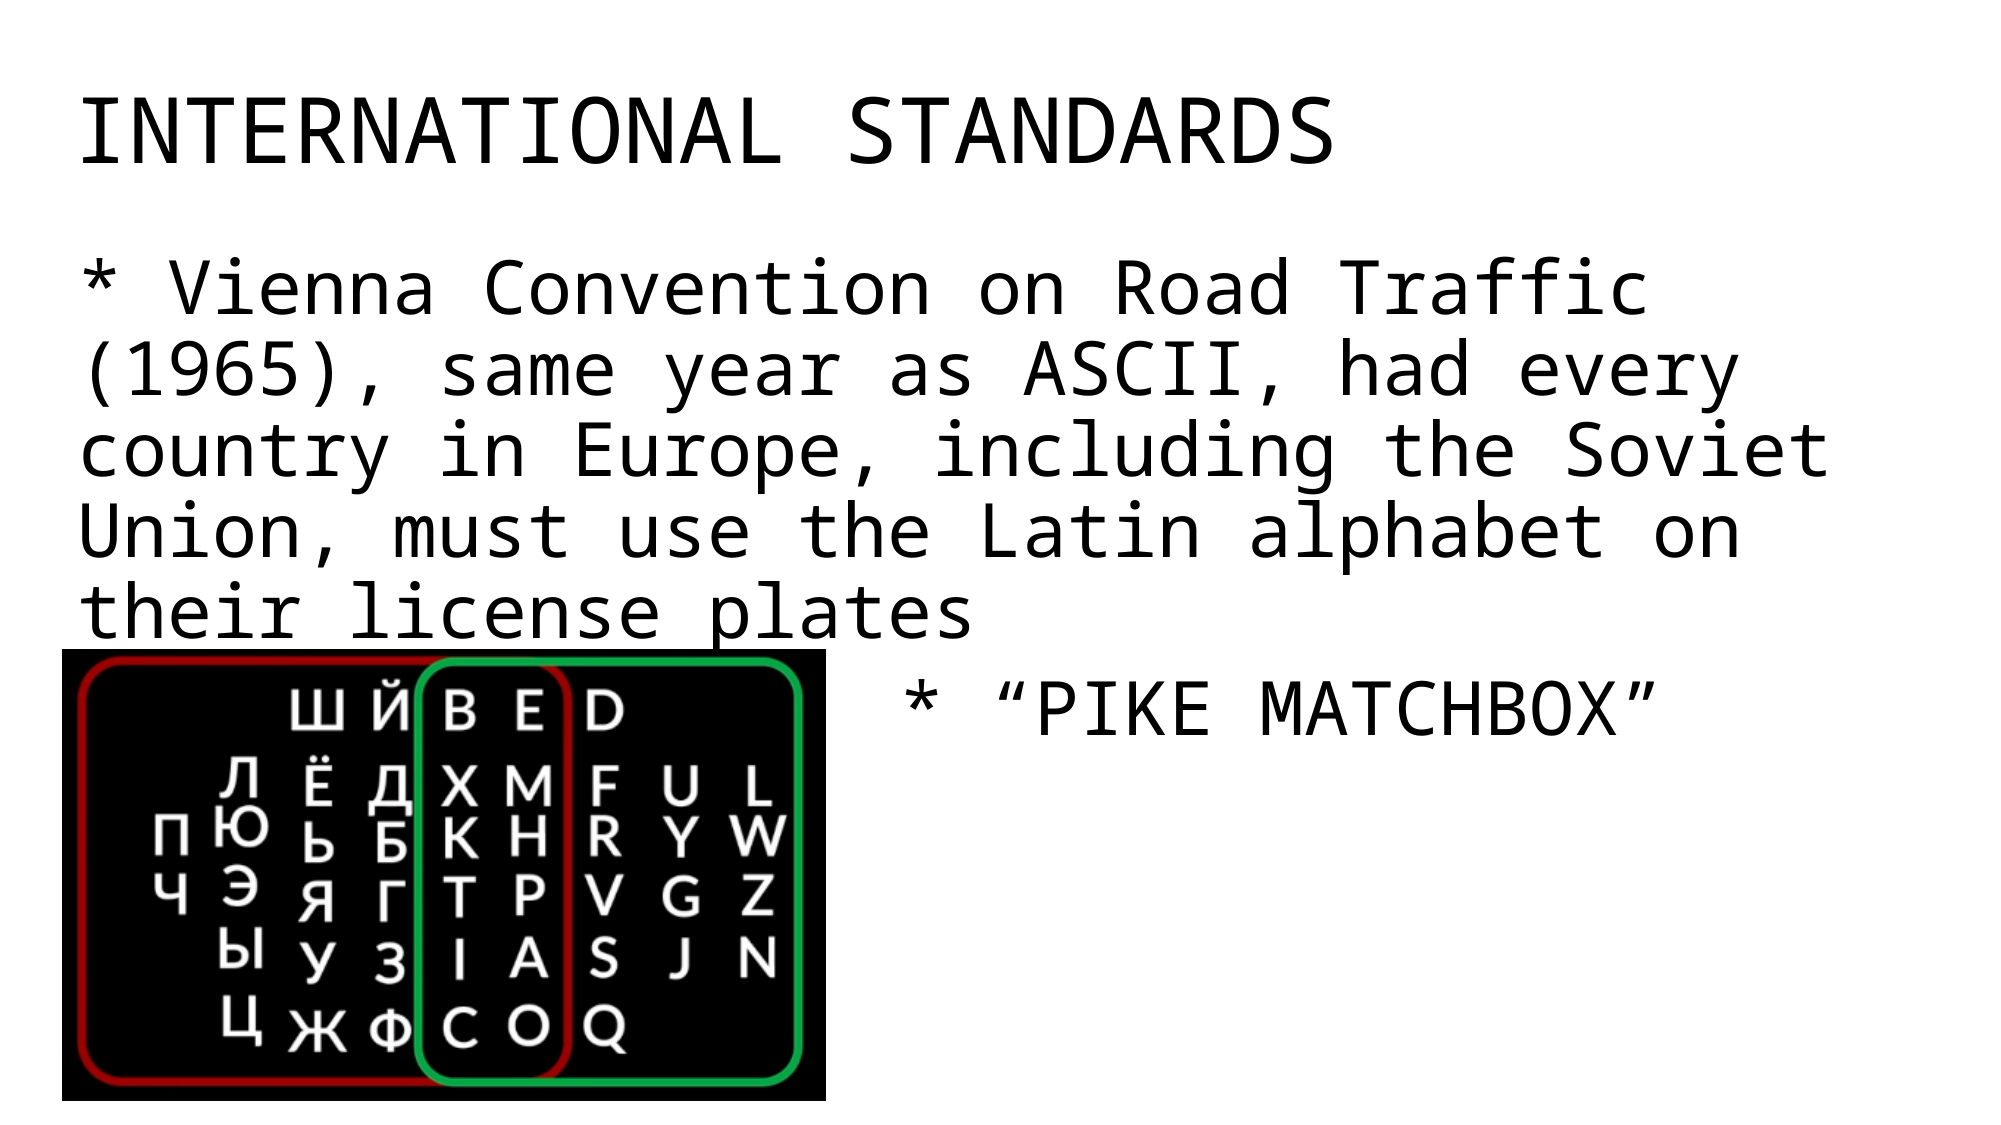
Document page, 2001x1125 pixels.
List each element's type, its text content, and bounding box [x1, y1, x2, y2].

picture [62, 649, 826, 1101]
title INTERNATIONAL STANDARDS [59, 24, 1645, 243]
text_box * Vienna Convention on Road Traffic (1965), same year as ASCII, had every country in Europe, including the Soviet Union, must use the Latin alphabet on their license plates [62, 242, 1941, 1069]
text_box * “PIKE MATCHBOX” [884, 662, 1883, 1103]
